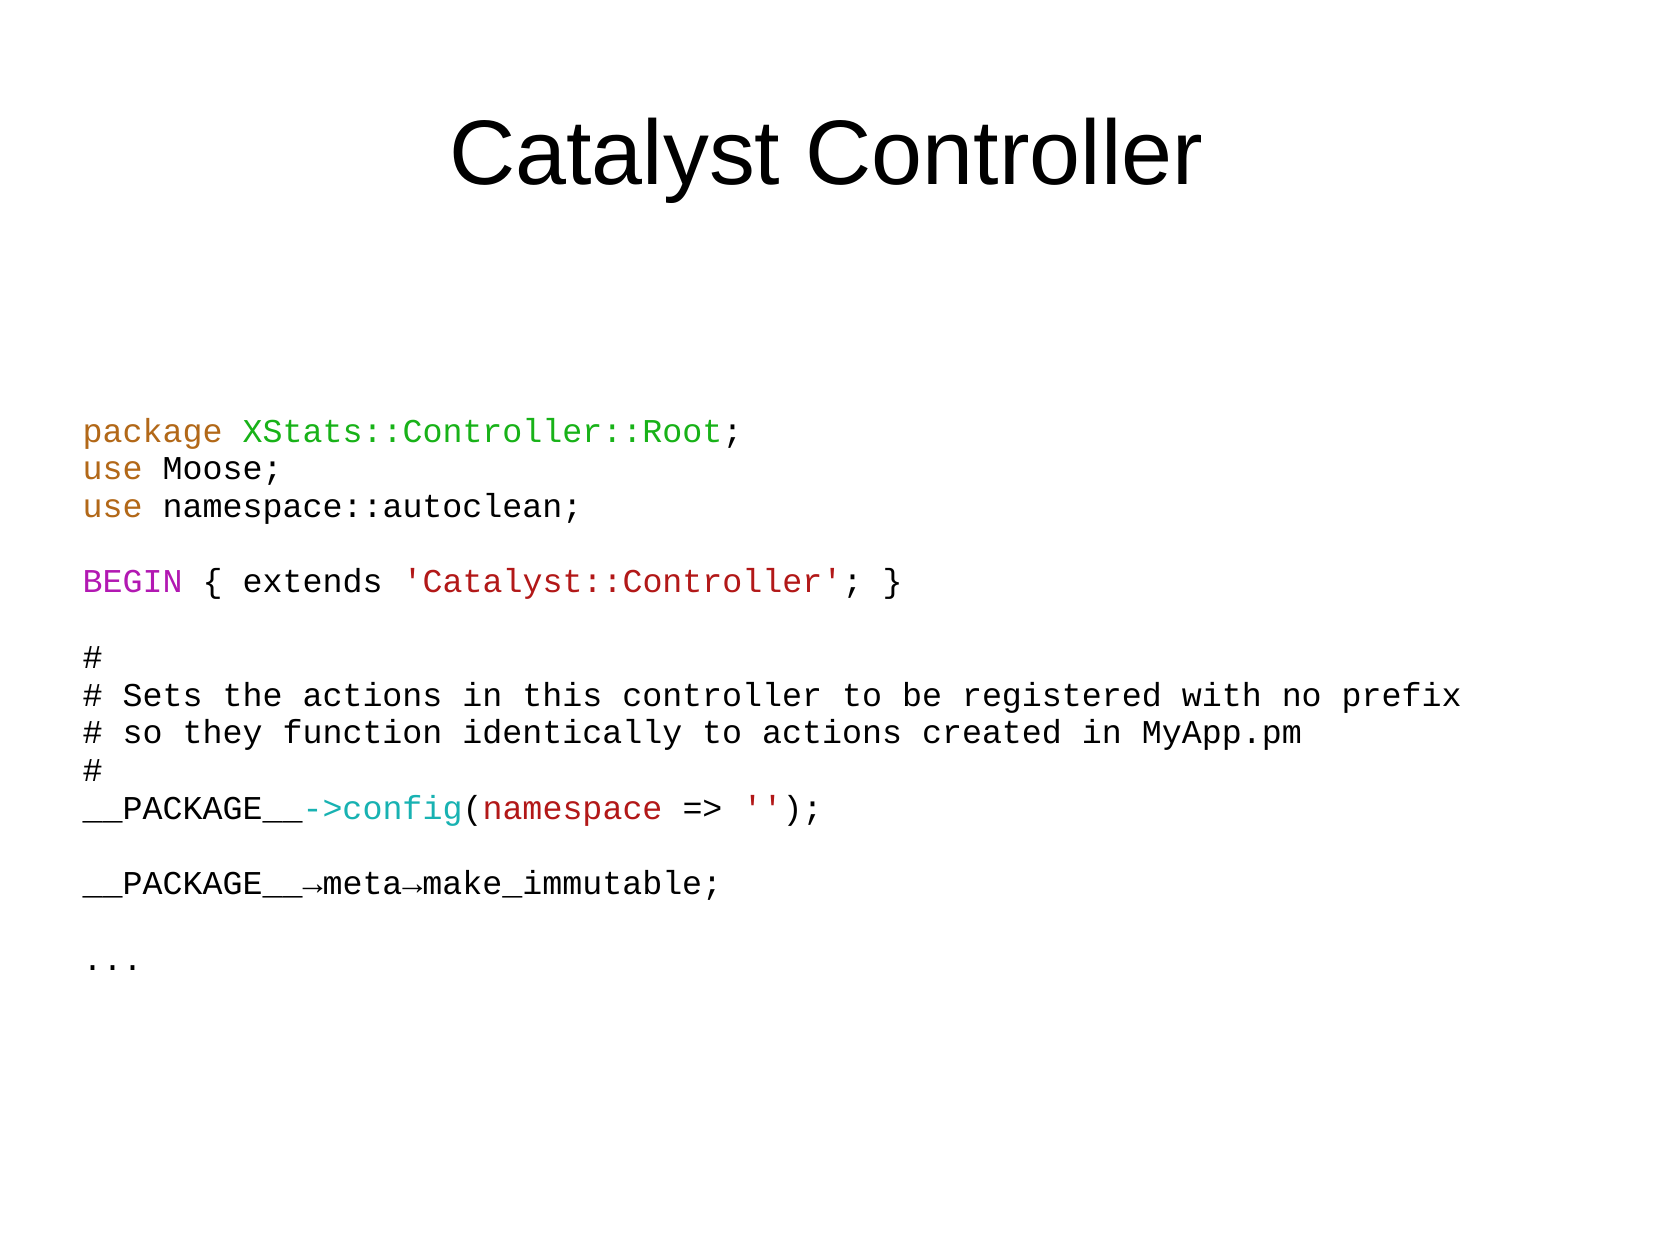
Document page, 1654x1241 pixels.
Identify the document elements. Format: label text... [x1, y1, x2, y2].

title Catalyst Controller [82, 49, 1571, 257]
subtitle package XStats::Controller::Root; use Moose; use namespace::autoclean; BEGIN { extends 'Catalyst::Controller'; } # # Sets the actions in this controller to be registered with no prefix # so they function identically to actions created in MyApp.pm # __PACKAGE__->config(namespace => ''); __PACKAGE__→meta→make_immutable; ... [82, 337, 1571, 1057]
